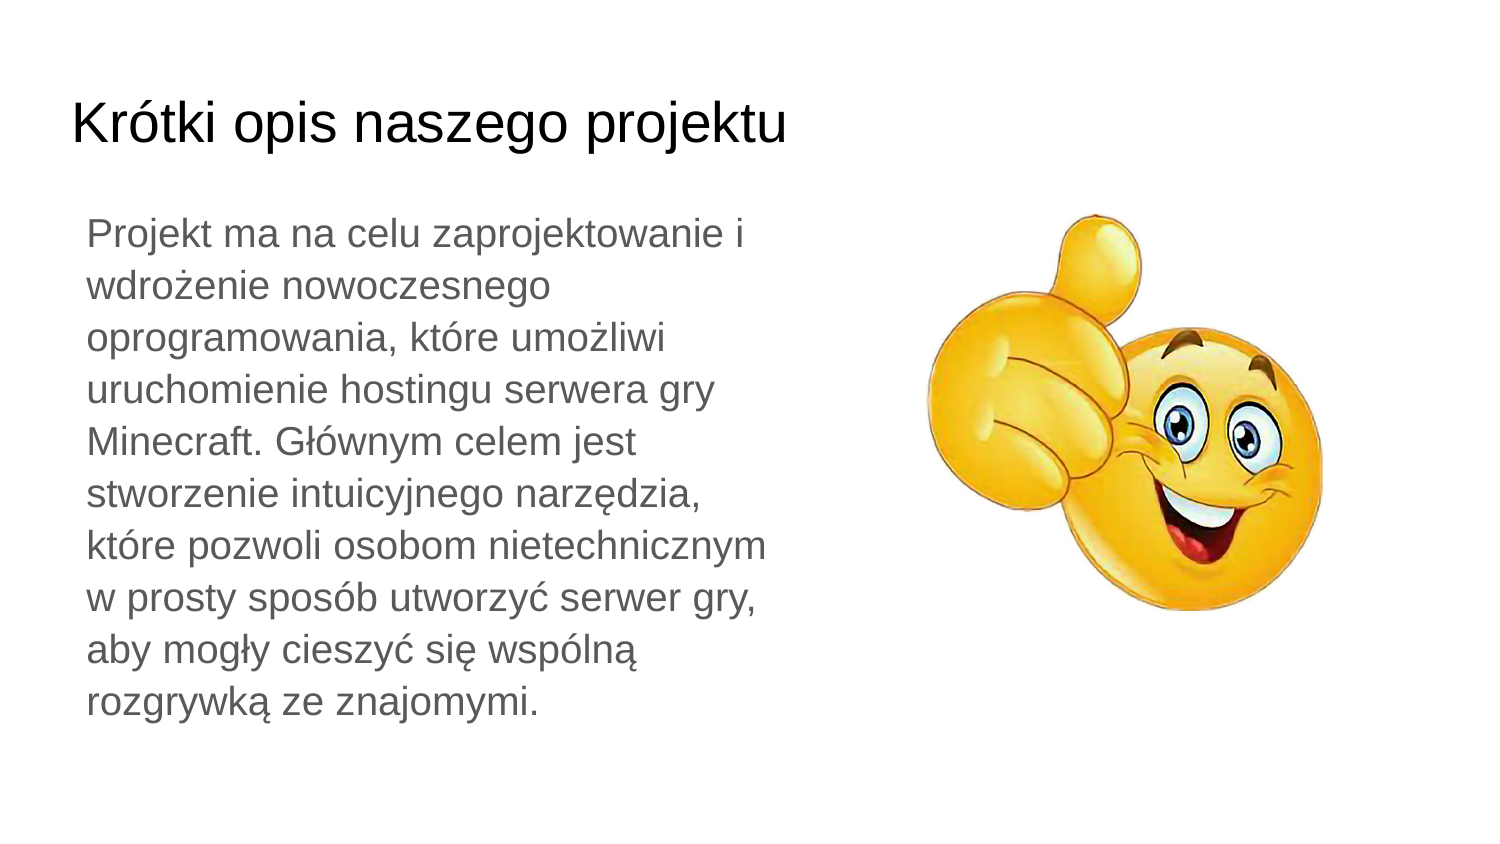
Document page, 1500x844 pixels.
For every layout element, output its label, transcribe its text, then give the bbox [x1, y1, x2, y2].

title Krótki opis naszego projektu [56, 75, 1455, 170]
picture [926, 214, 1323, 611]
list Projekt ma na celu zaprojektowanie i wdrożenie nowoczesnego oprogramowania, które umożliwi uruchomienie hostingu serwera gry Minecraft. Głównym celem jest stworzenie intuicyjnego narzędzia, które pozwoli osobom nietechnicznym w prosty sposób utworzyć serwer gry, aby mogły cieszyć się wspólną rozgrywką ze znajomymi. [51, 189, 807, 750]
